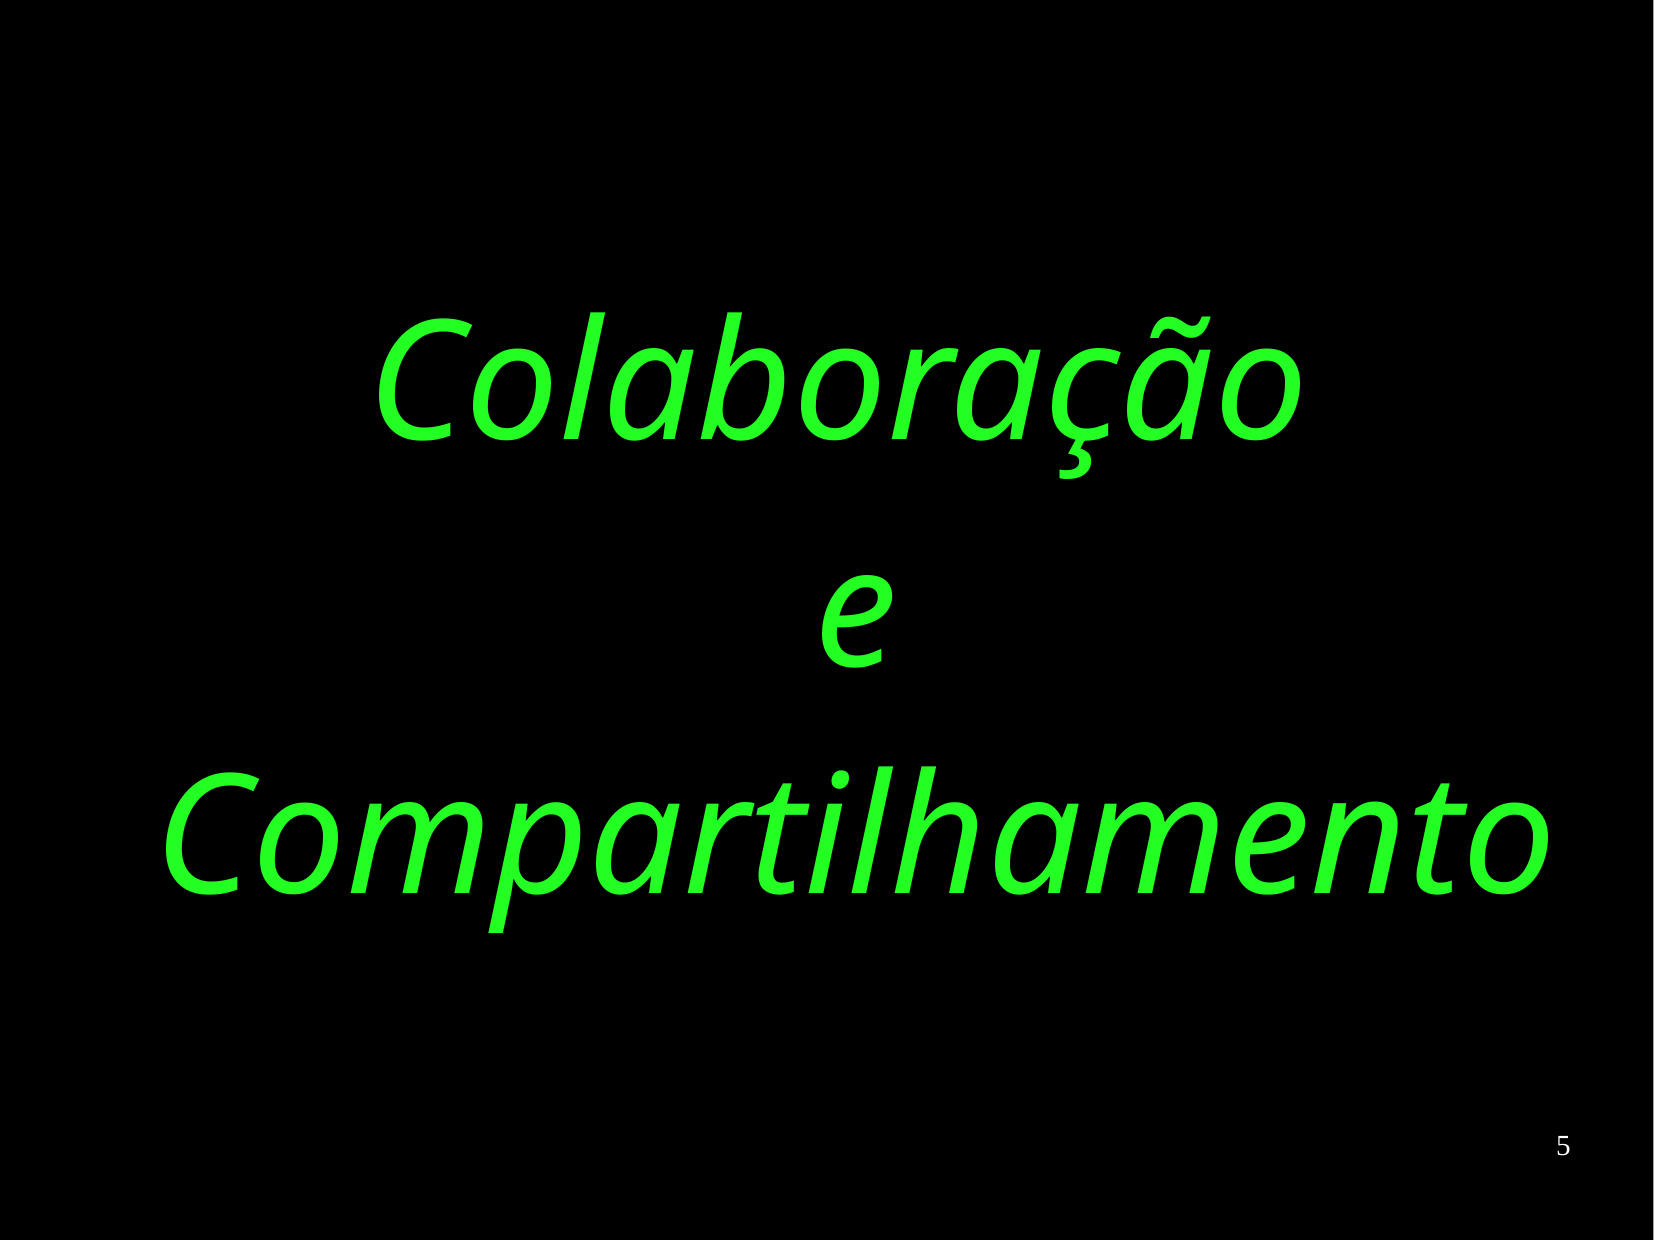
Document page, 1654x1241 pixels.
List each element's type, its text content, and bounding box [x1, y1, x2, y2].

subtitle Colaboração e Compartilhamento [76, 200, 1565, 1004]
